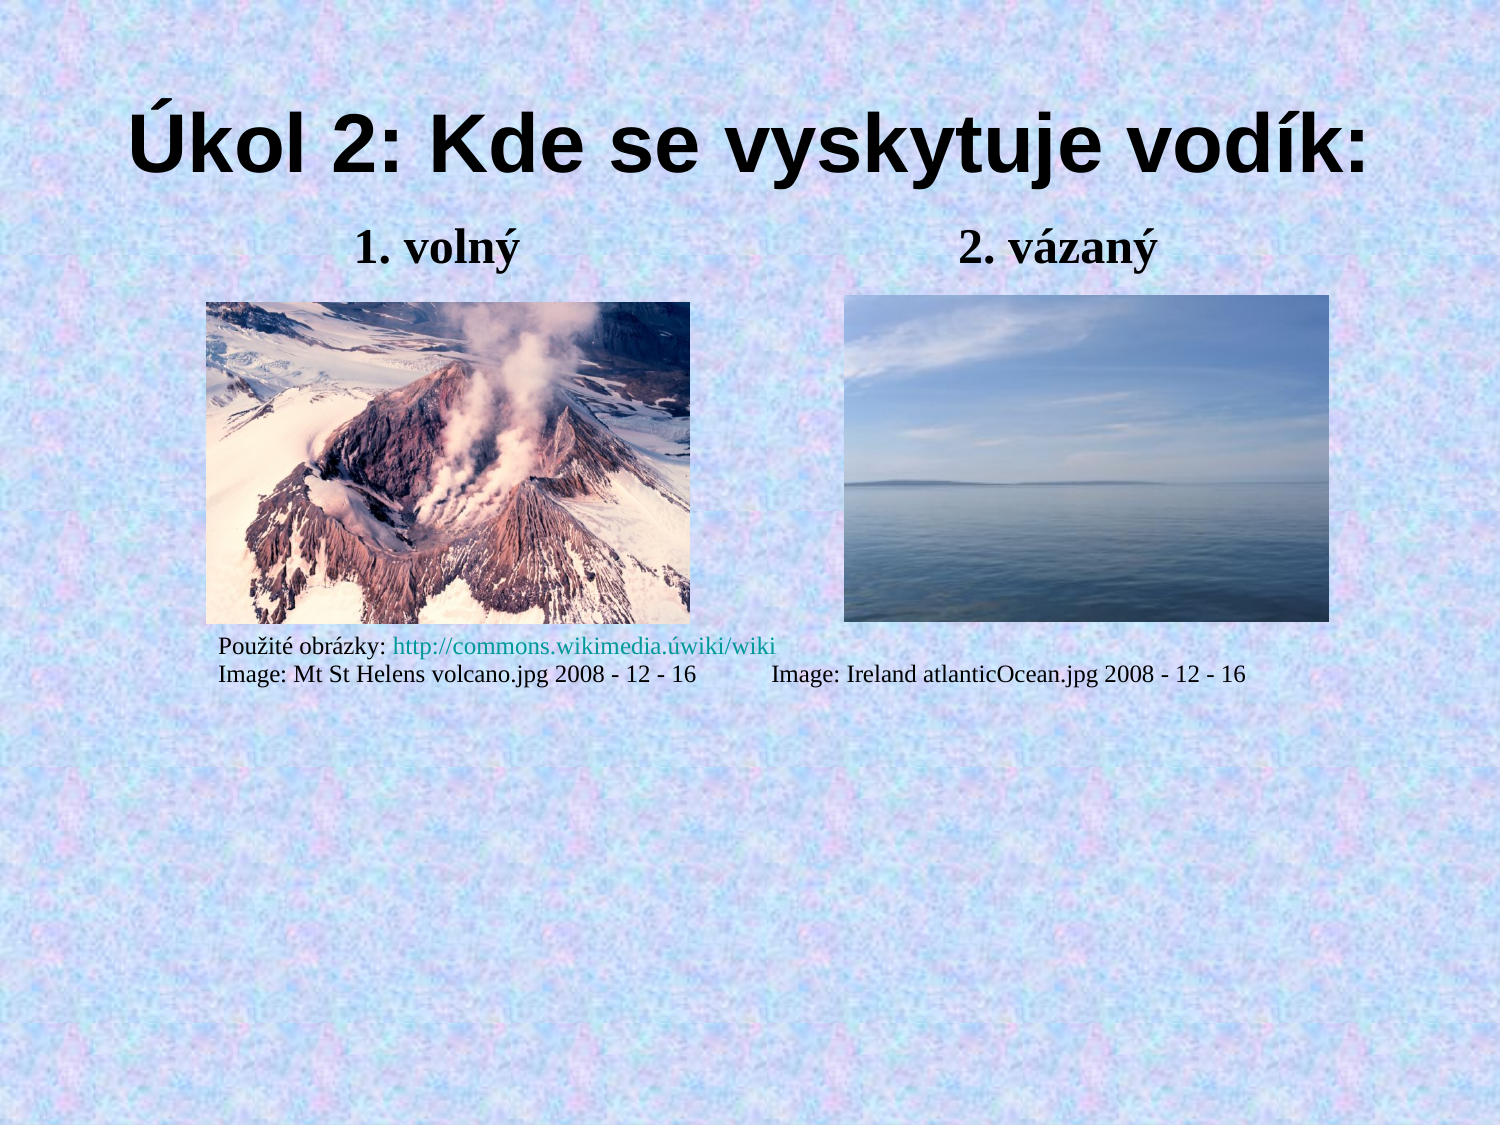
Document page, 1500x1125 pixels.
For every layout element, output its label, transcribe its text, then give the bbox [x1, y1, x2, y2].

picture [206, 302, 690, 624]
text_box 1. volný 2. vázaný [171, 211, 1341, 283]
text_box Použité obrázky: http://commons.wikimedia.úwiki/wiki Image: Mt St Helens volcano.jpg 2008 - 12 - 16 Image: Ireland atlanticOcean.jpg 2008 - 12 - 16 [203, 624, 1365, 696]
picture [844, 295, 1329, 622]
title Úkol 2: Kde se vyskytuje vodík: [75, 45, 1426, 233]
